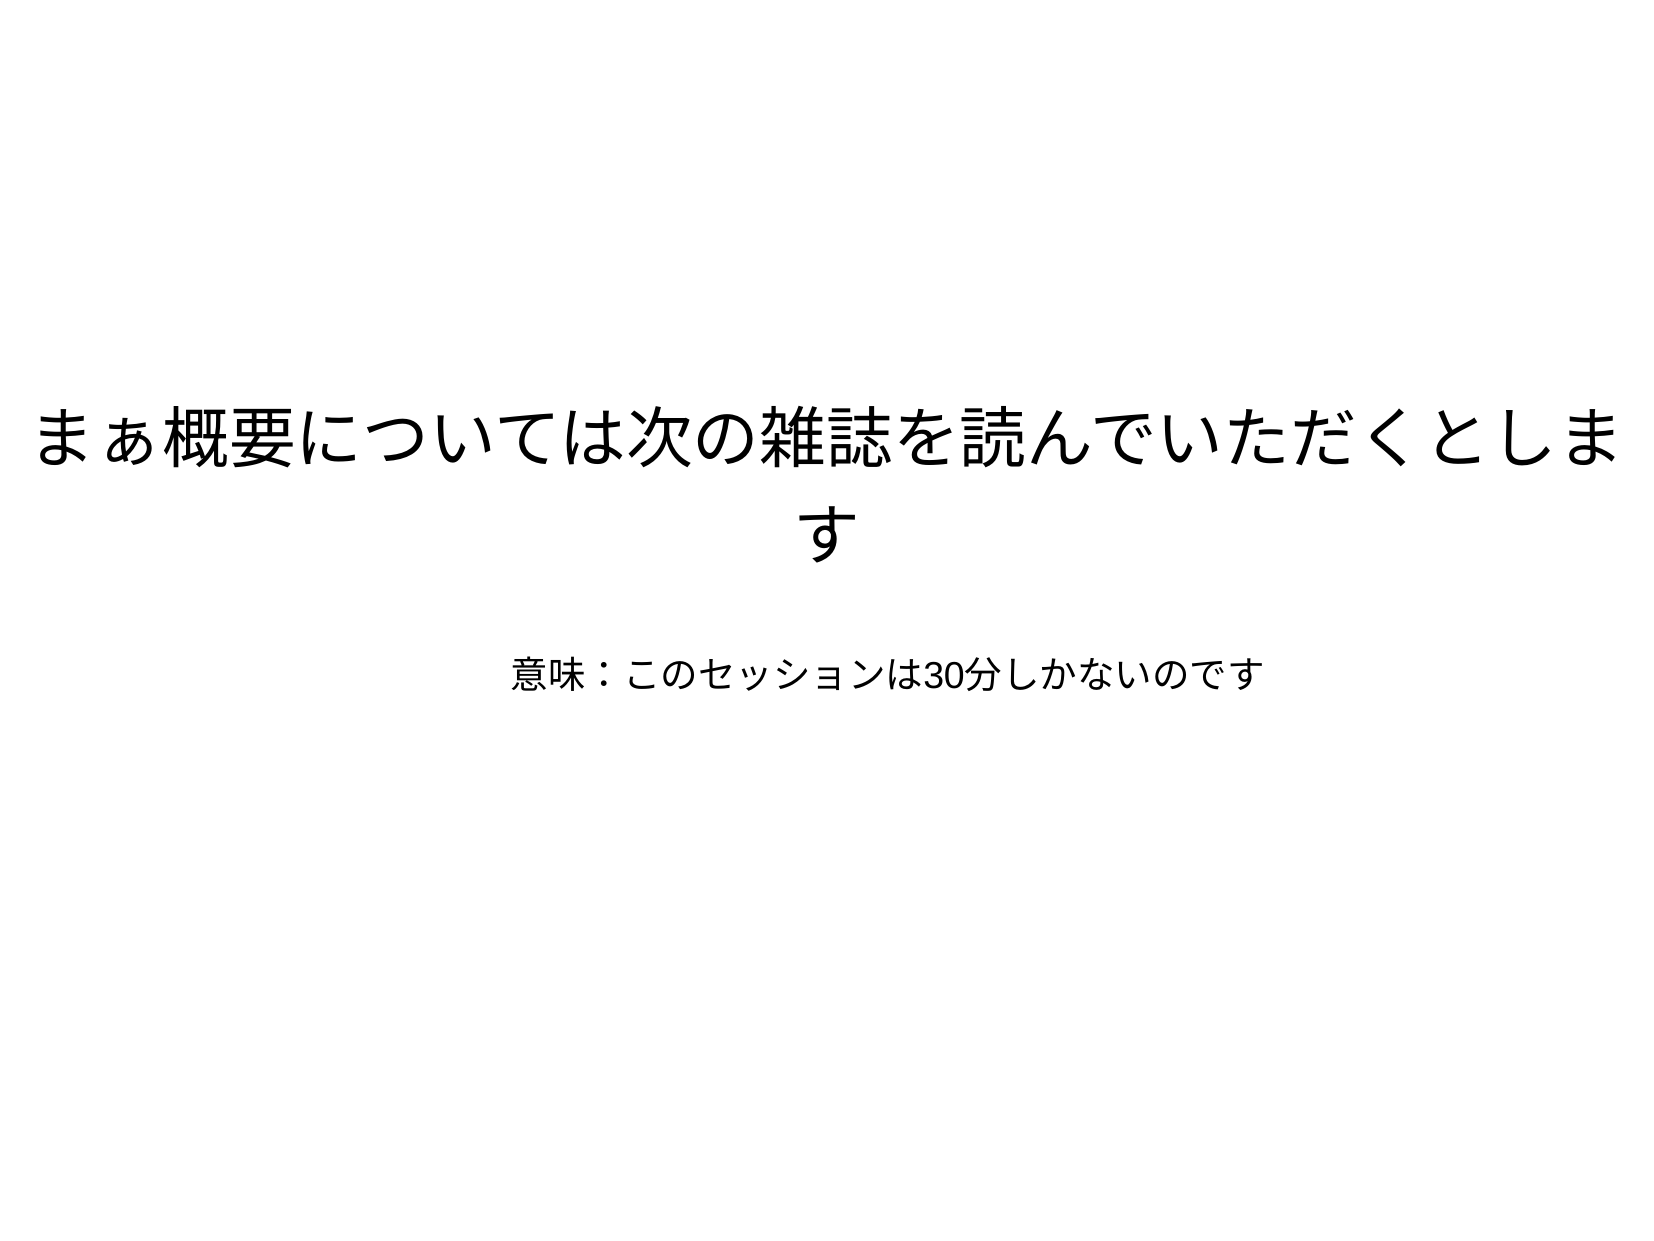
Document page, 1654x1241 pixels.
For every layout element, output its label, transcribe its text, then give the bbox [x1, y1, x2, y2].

text_box 意味：このセッションは30分しかないのです [496, 637, 1195, 695]
subtitle まぁ概要については次の雑誌を読んでいただくとします [0, 2, 1654, 963]
